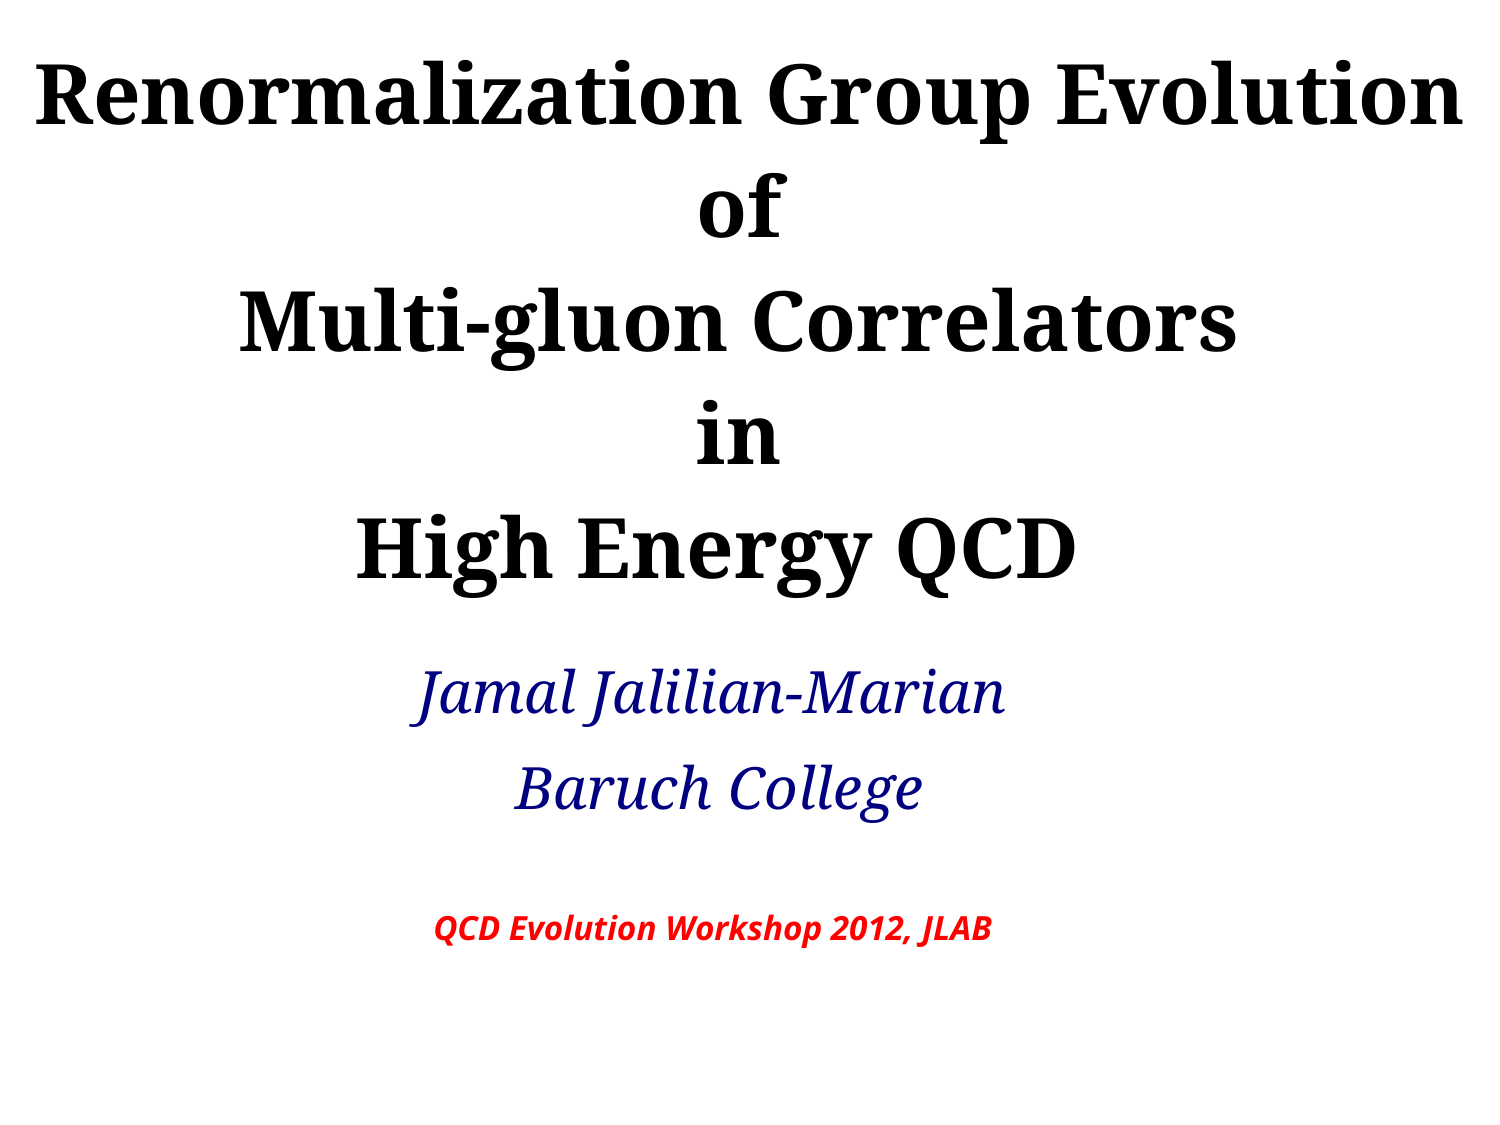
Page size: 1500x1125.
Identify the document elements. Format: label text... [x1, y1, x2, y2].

subtitle Jamal Jalilian-Marian Baruch College [64, 643, 1340, 857]
text_box QCD Evolution Workshop 2012, JLAB [418, 900, 1088, 955]
title Renormalization Group Evolution of Multi-gluon Correlators in High Energy QCD [0, 75, 1500, 563]
